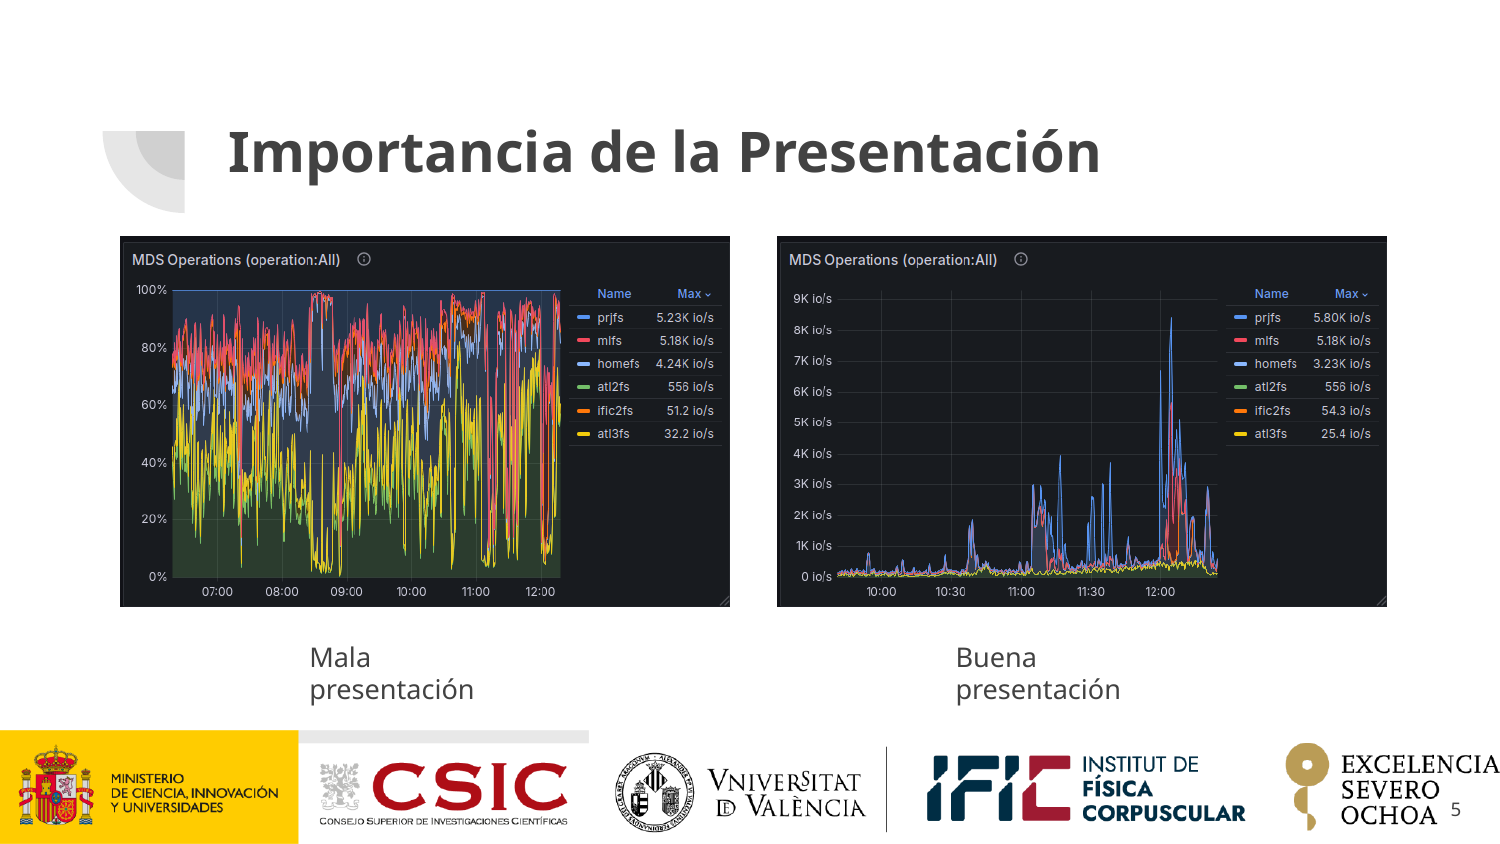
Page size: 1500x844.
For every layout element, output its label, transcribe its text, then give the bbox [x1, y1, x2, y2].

text_box Mala presentación [294, 625, 556, 721]
picture [777, 236, 1387, 608]
title Importancia de la Presentación [213, 98, 1368, 205]
text_box Buena presentación [940, 625, 1224, 721]
picture [120, 236, 730, 608]
slide_number <number> [1386, 777, 1477, 842]
picture [0, 730, 1500, 844]
